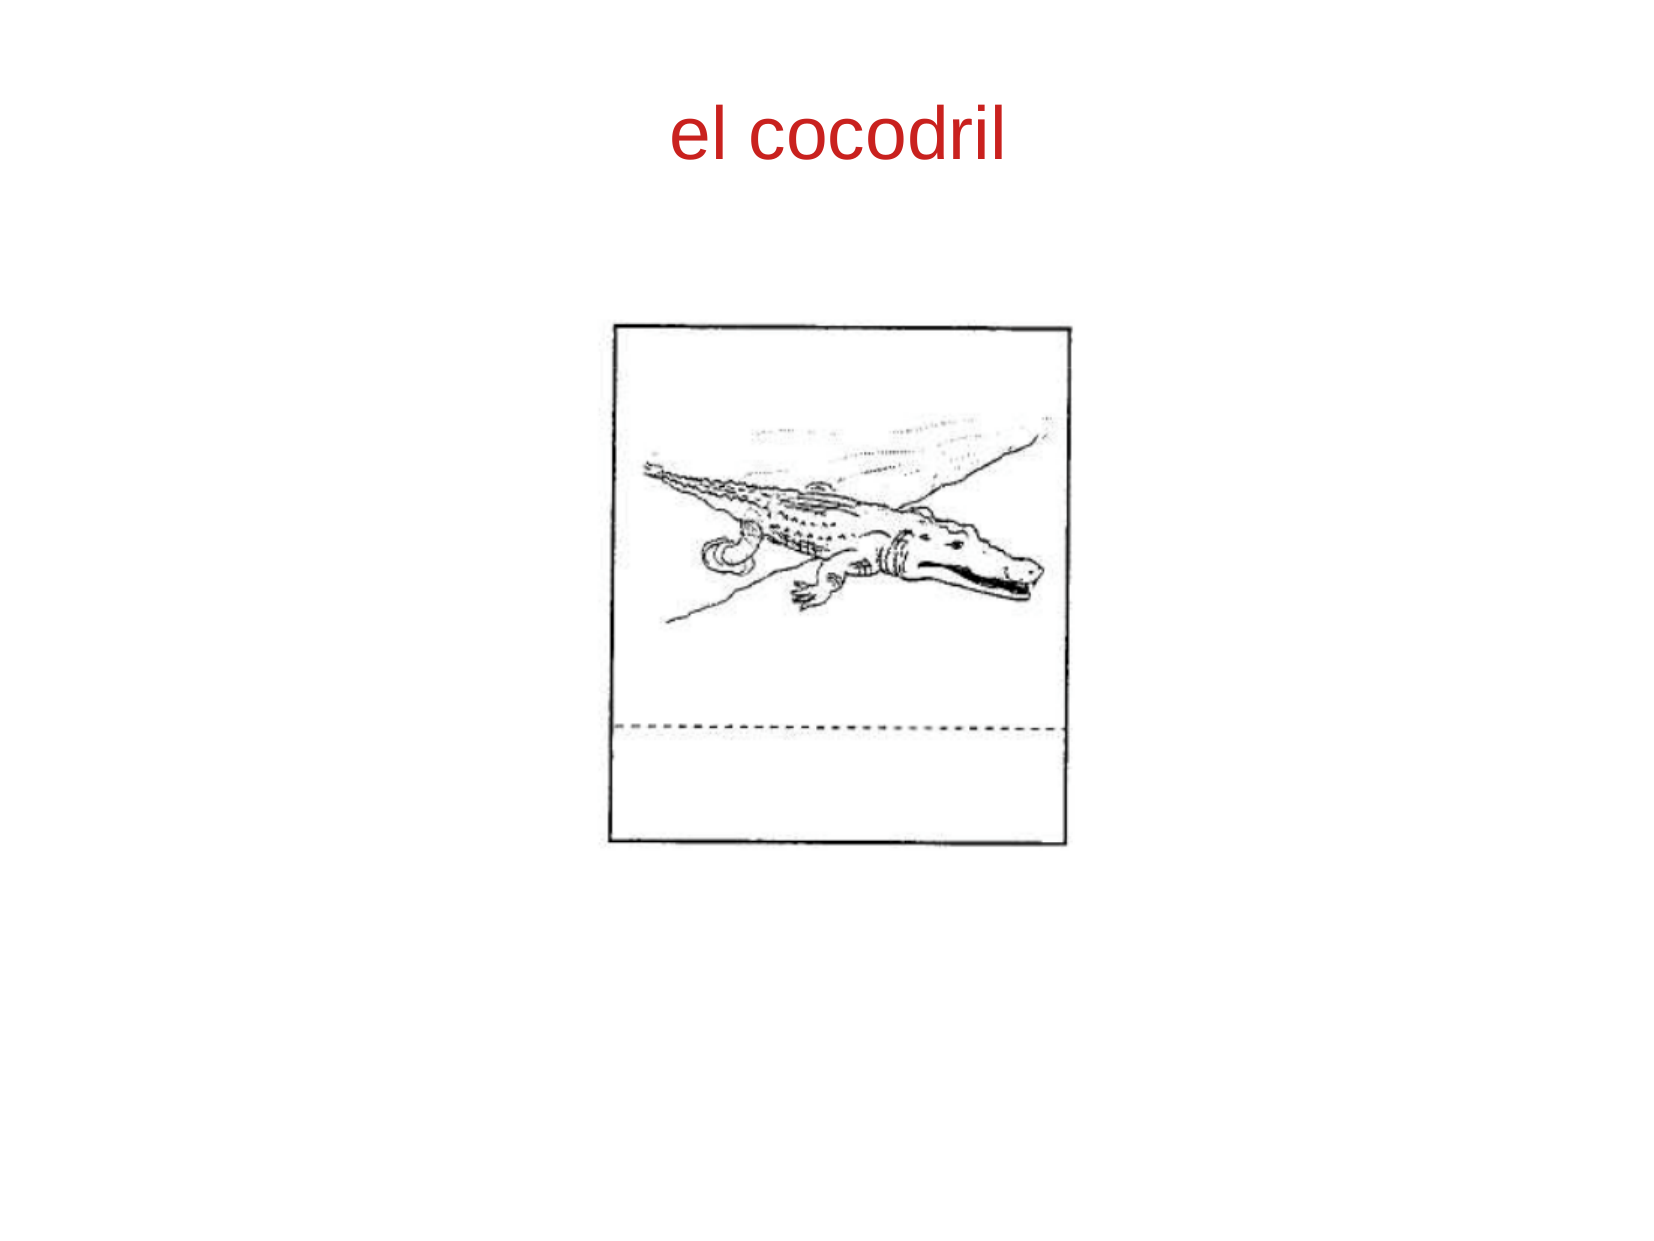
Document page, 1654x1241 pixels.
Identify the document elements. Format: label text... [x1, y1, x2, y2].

picture [581, 291, 1094, 873]
text_box el cocodril [389, 58, 1288, 201]
